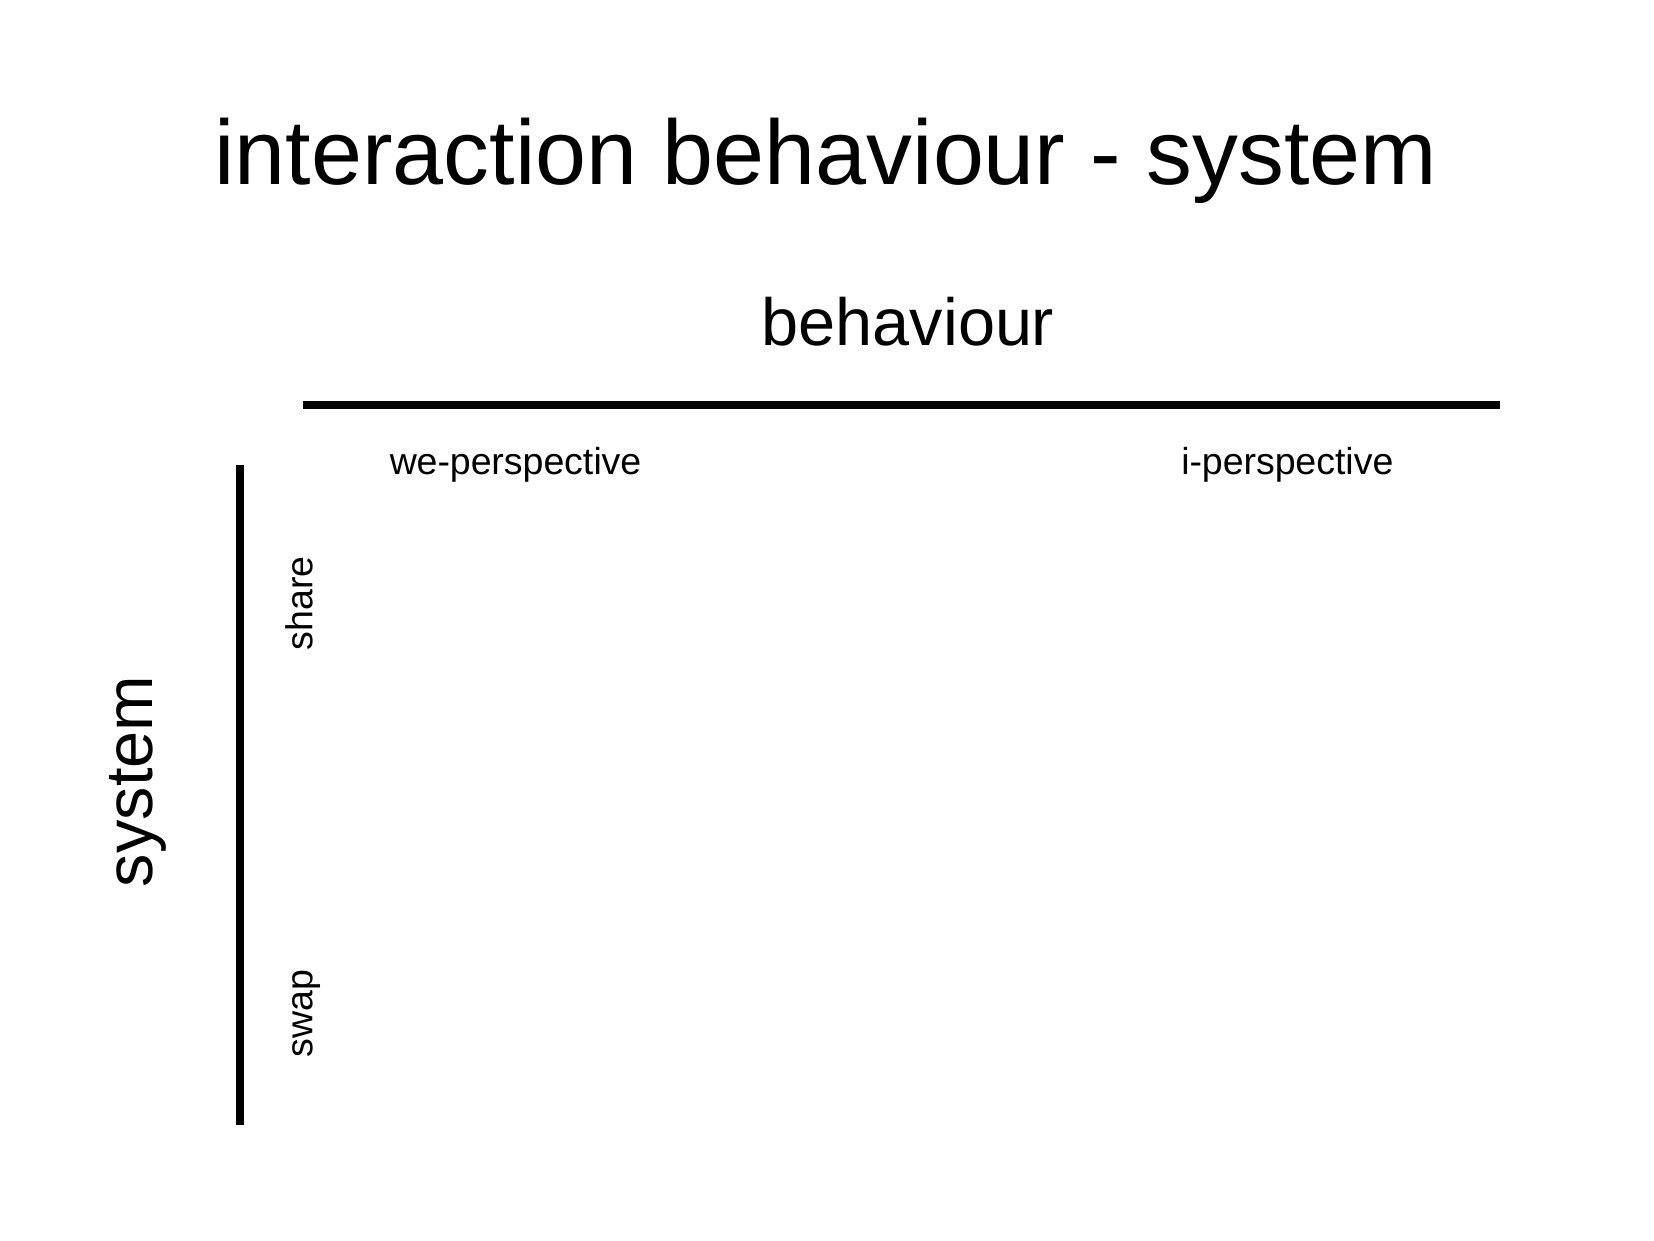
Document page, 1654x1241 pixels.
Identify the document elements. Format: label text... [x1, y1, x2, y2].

text_box we-perspective [375, 433, 657, 491]
text_box i-perspective [1166, 433, 1409, 491]
text_box swap [270, 955, 328, 1073]
text_box share [270, 541, 328, 665]
title interaction behaviour - system [82, 49, 1571, 257]
text_box behaviour [747, 277, 1071, 367]
text_box system [85, 660, 175, 903]
